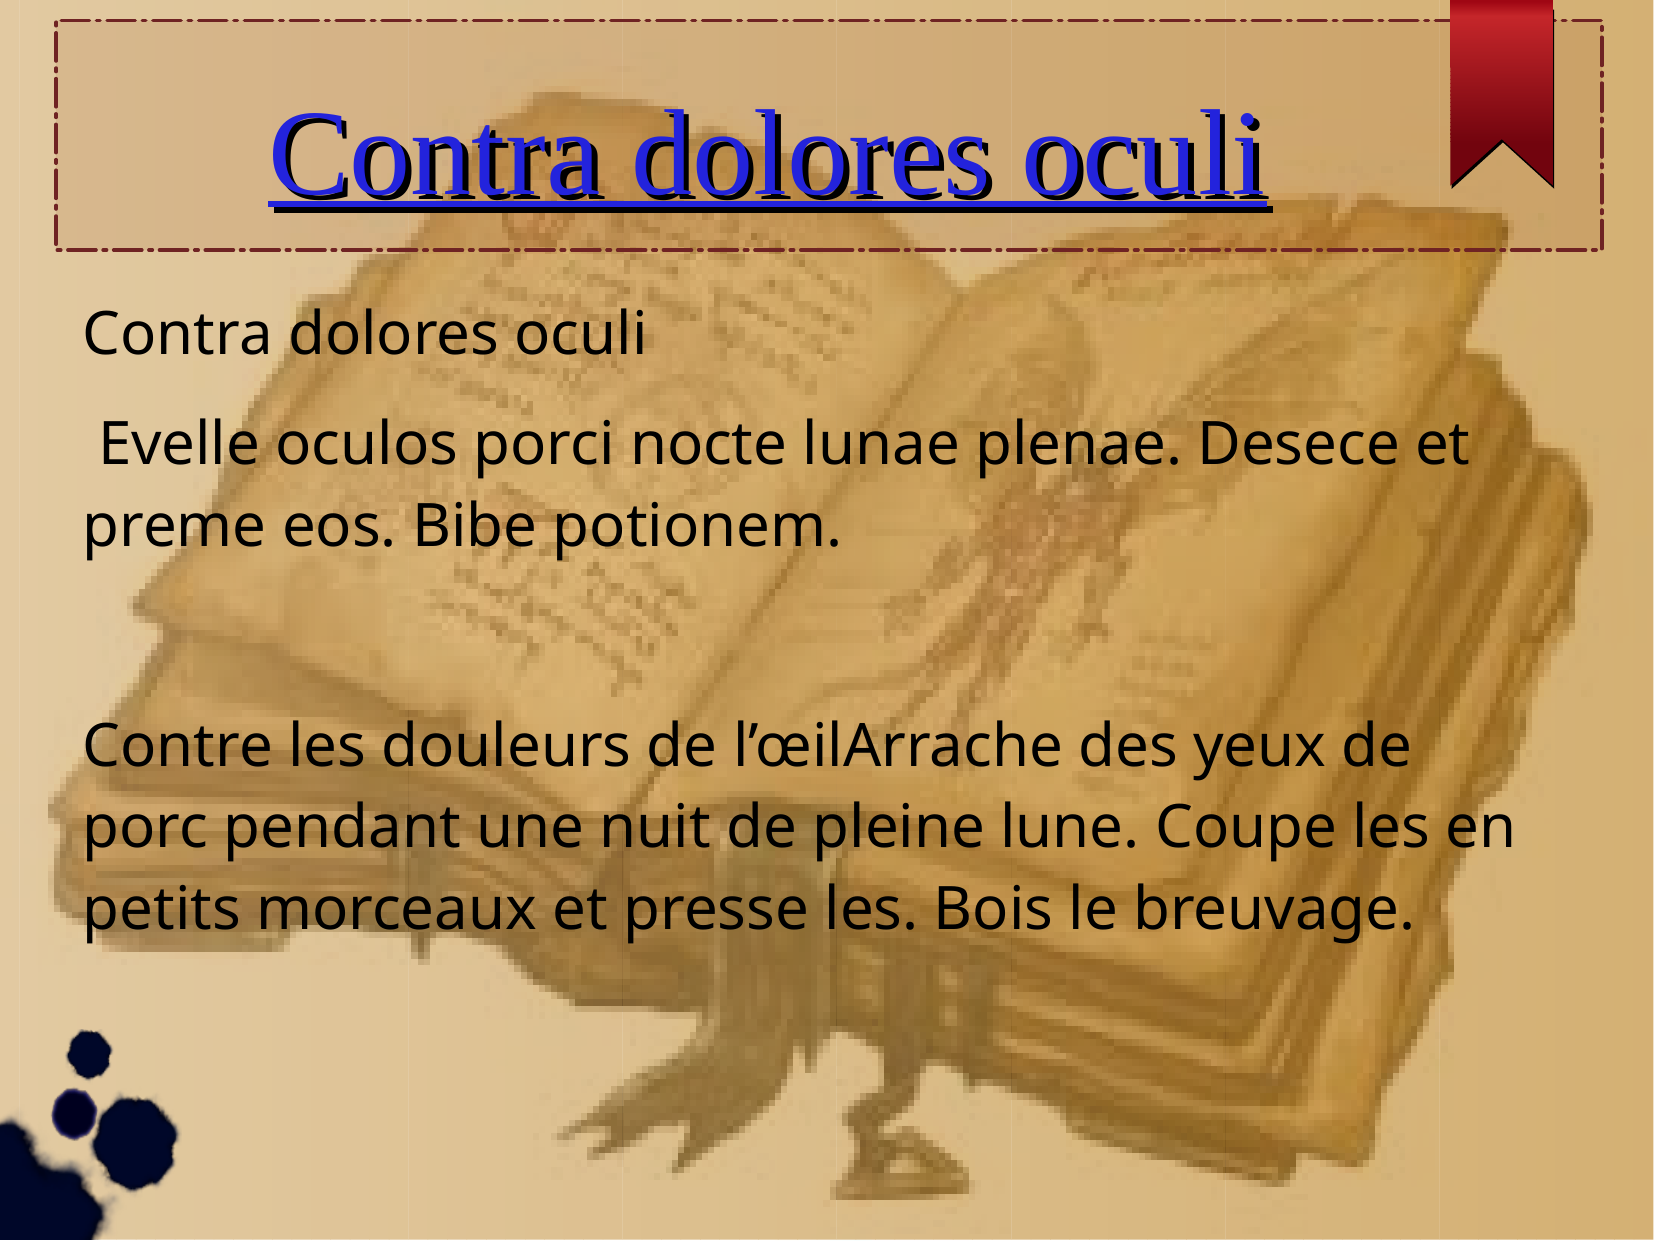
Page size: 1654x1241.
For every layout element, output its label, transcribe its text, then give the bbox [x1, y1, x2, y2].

list Contra dolores oculi Evelle oculos porci nocte lunae plenae. Desece et preme eos. Bibe potionem. Contre les douleurs de l’œilArrache des yeux de porc pendant une nuit de pleine lune. Coupe les en petits morceaux et presse les. Bois le breuvage. [82, 290, 1538, 1010]
title Contra dolores oculi [82, 49, 1453, 257]
